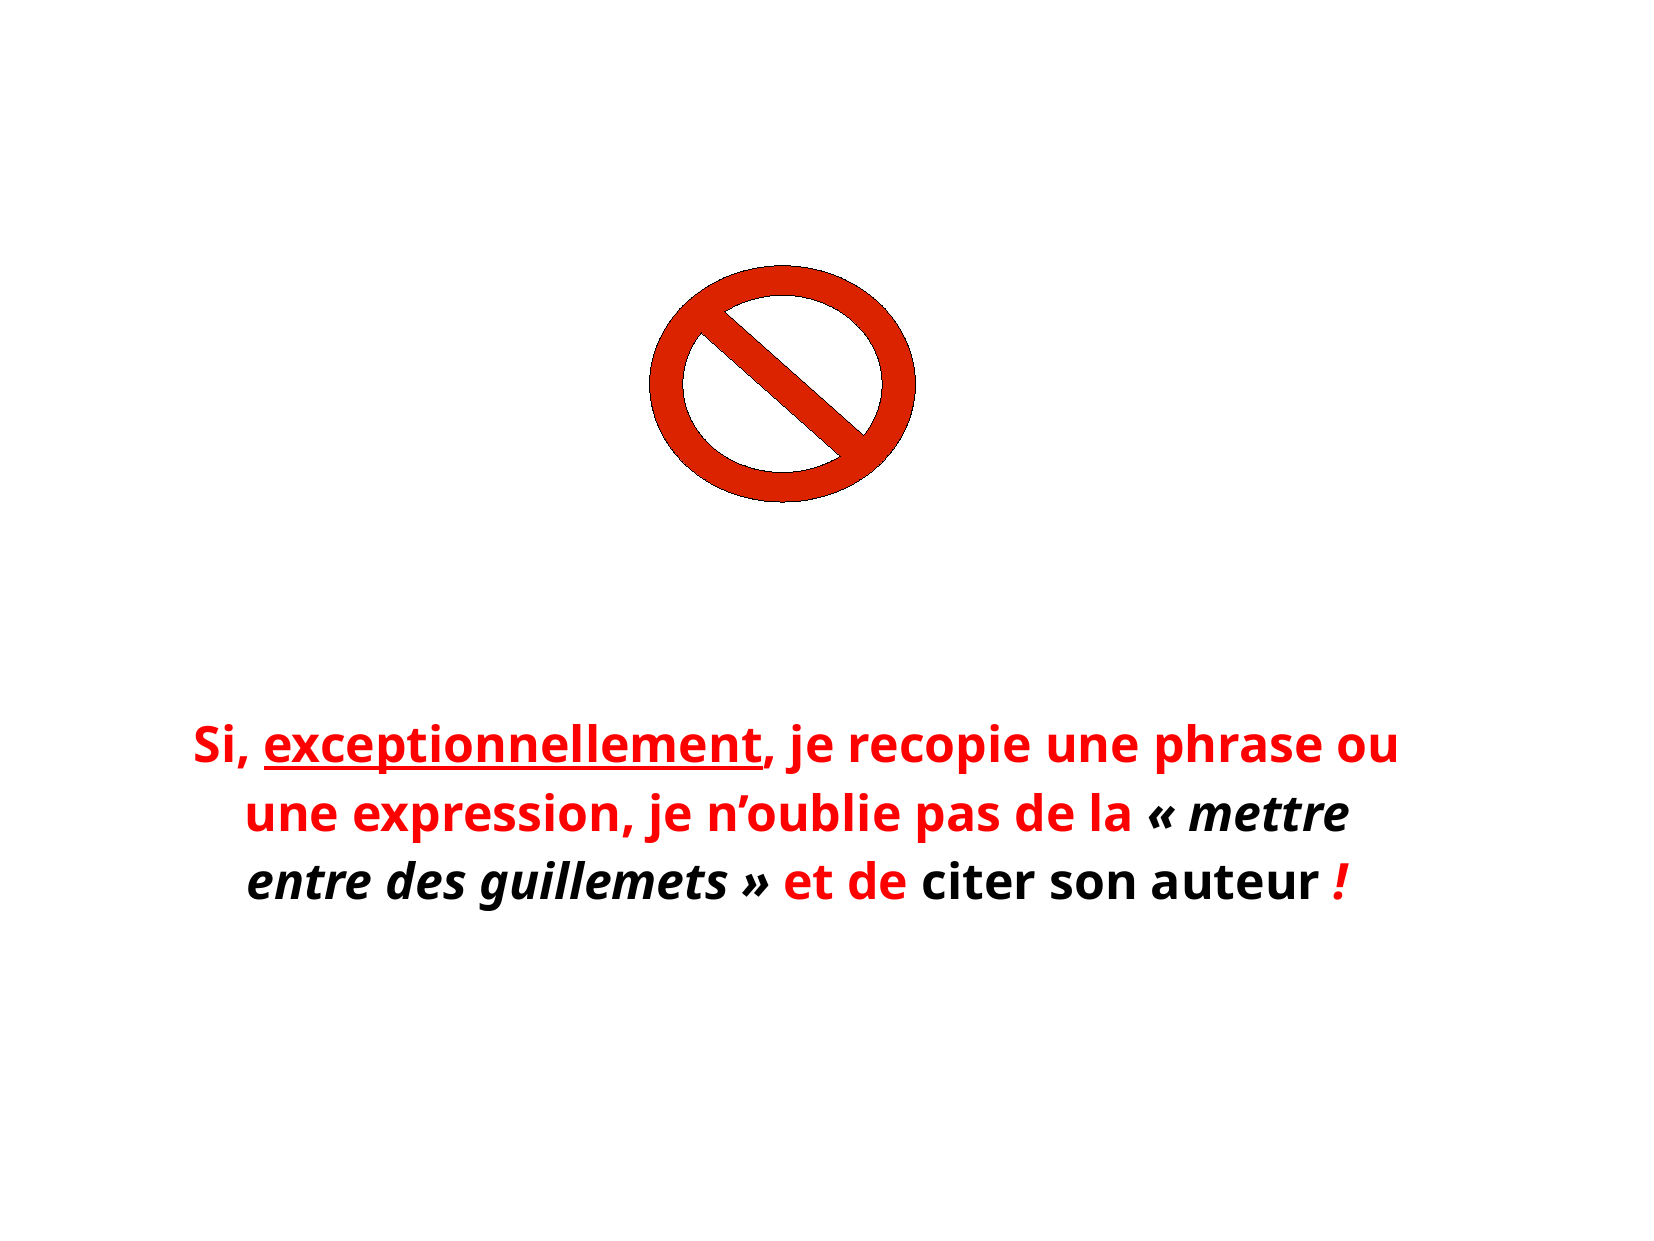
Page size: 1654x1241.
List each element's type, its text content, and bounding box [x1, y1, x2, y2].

text_box [649, 265, 916, 503]
text_box Si, exceptionnellement, je recopie une phrase ou une expression, je n’oublie pas de la « mettre entre des guillemets » et de citer son auteur ! [177, 701, 1418, 926]
